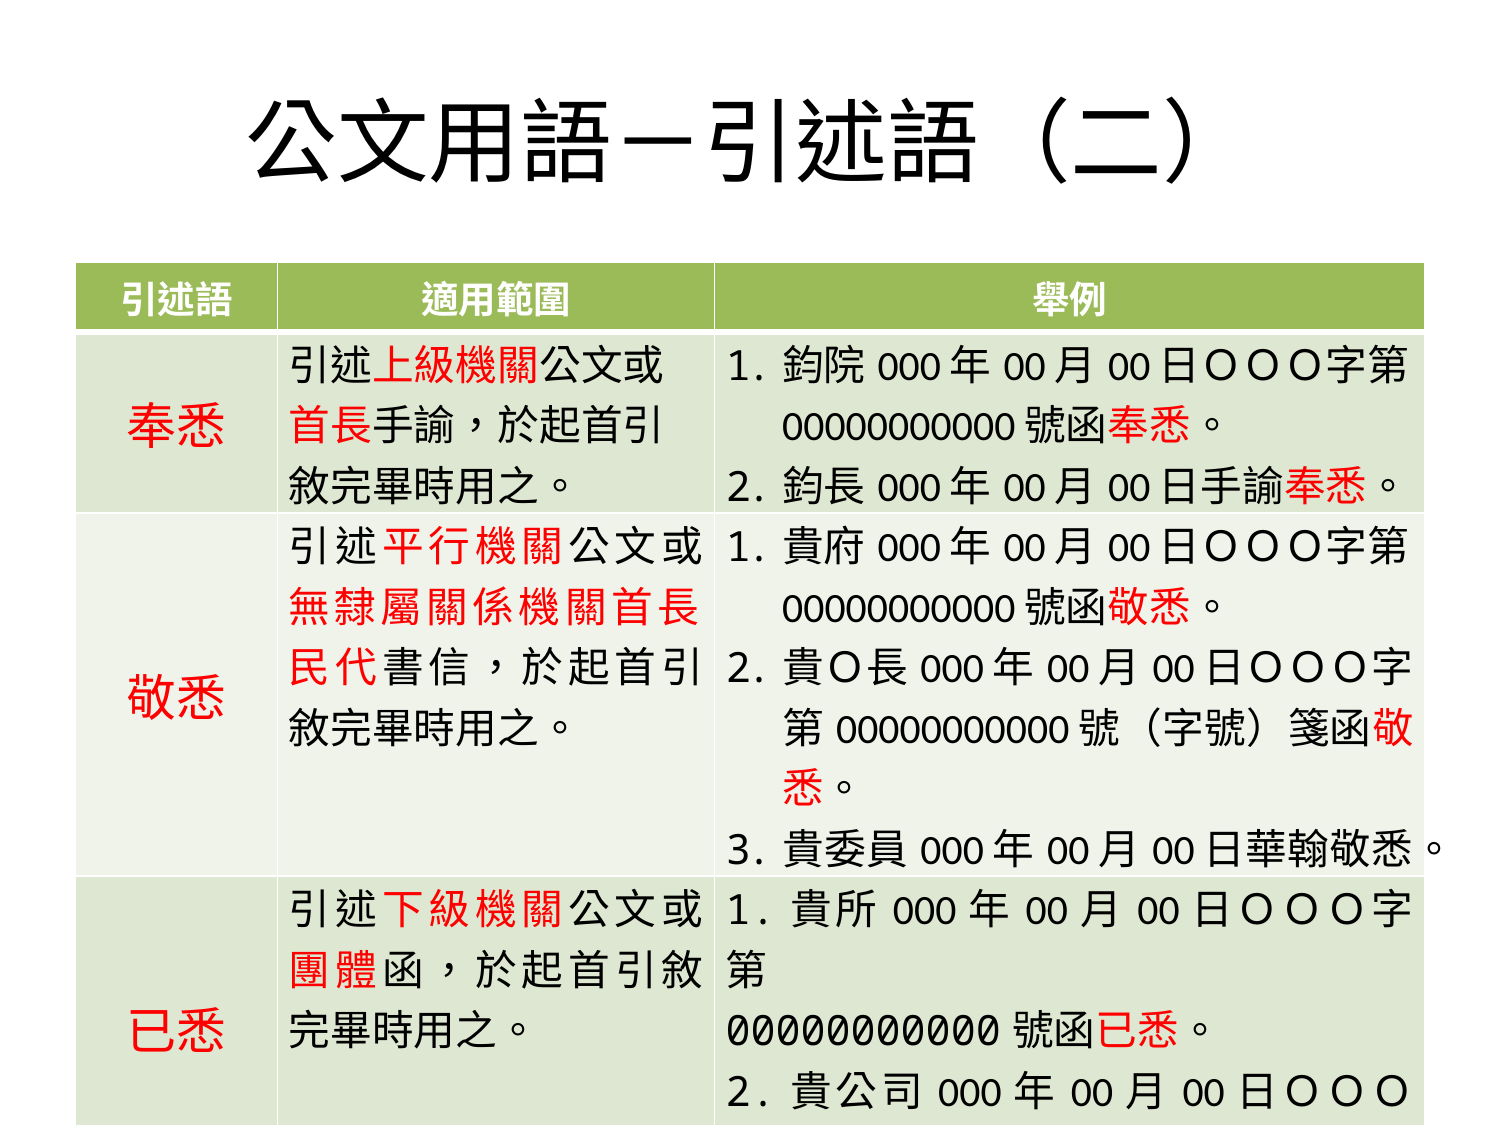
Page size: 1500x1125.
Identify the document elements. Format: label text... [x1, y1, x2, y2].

table_cell 引述上級機關公文或首長手諭，於起首引敘完畢時用之。 [278, 335, 714, 512]
table_cell 引述下級機關公文或團體函，於起首引敘完畢時用之。 [278, 877, 714, 1125]
table_cell 1.貴所000年00月00日ＯＯＯ字第 00000000000號函已悉。 2.貴公司000年00月00日ＯＯＯ字第00000000000號函已悉。 [715, 877, 1424, 1125]
table_cell 奉悉 [76, 335, 277, 512]
title 公文用語－引述語（二） [75, 45, 1425, 233]
table_cell 鈞院000年00月00日ＯＯＯ字第00000000000號函奉悉。 鈞長000年00月00日手諭奉悉。 [715, 335, 1424, 512]
table_header 引述語 [76, 263, 277, 329]
table_header 舉例 [715, 263, 1424, 329]
table_cell 貴府000年00月00日ＯＯＯ字第00000000000號函敬悉。 貴Ｏ長000年00月00日ＯＯＯ字第00000000000號（字號）箋函敬悉。 貴委員000年00月00日華翰敬悉。 [715, 514, 1424, 875]
table_cell 敬悉 [76, 514, 277, 875]
table_cell 已悉 [76, 877, 277, 1125]
table_cell 引述平行機關公文或無隸屬關係機關首長、民代書信，於起首引敘完畢時用之。 [278, 514, 714, 875]
table_header 適用範圍 [278, 263, 714, 329]
